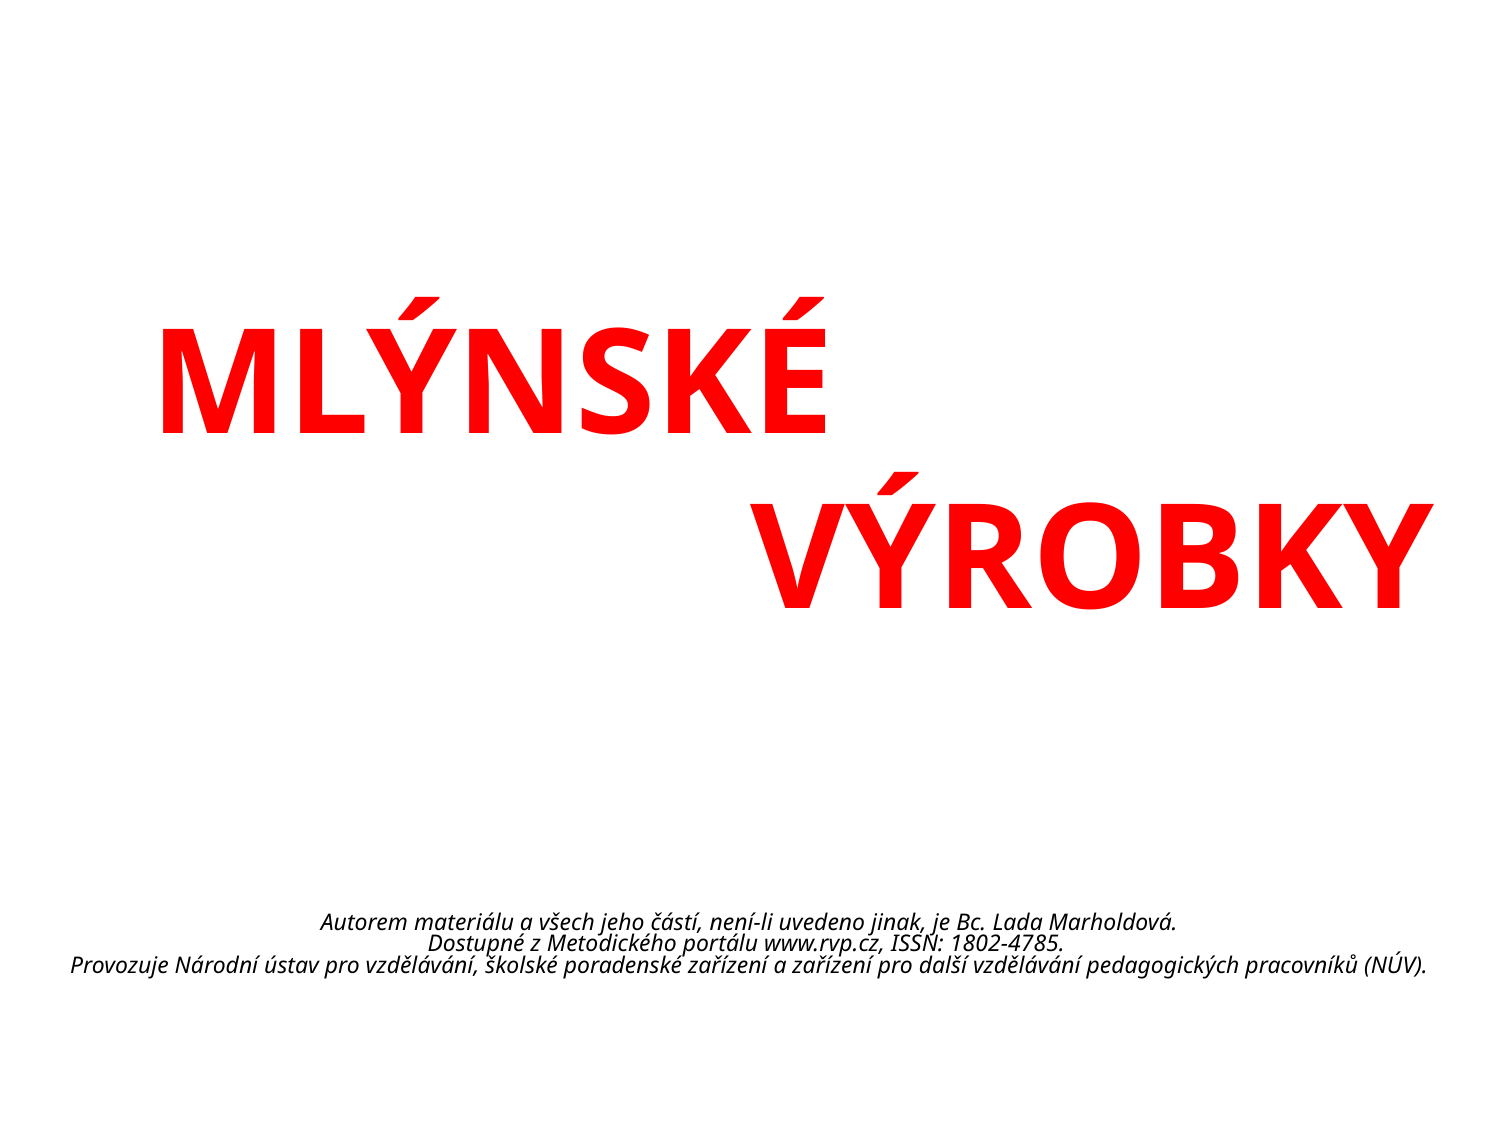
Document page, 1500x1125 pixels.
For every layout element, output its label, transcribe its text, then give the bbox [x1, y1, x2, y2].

text_box Autorem materiálu a všech jeho částí, není-li uvedeno jinak, je Bc. Lada Marholdová. Dostupné z Metodického portálu www.rvp.cz, ISSN: 1802-4785. Provozuje Národní ústav pro vzdělávání, školské poradenské zařízení a zařízení pro další vzdělávání pedagogických pracovníků (NÚV). [41, 904, 1459, 1043]
title MLÝNSKÉ VÝROBKY [135, 101, 1500, 646]
